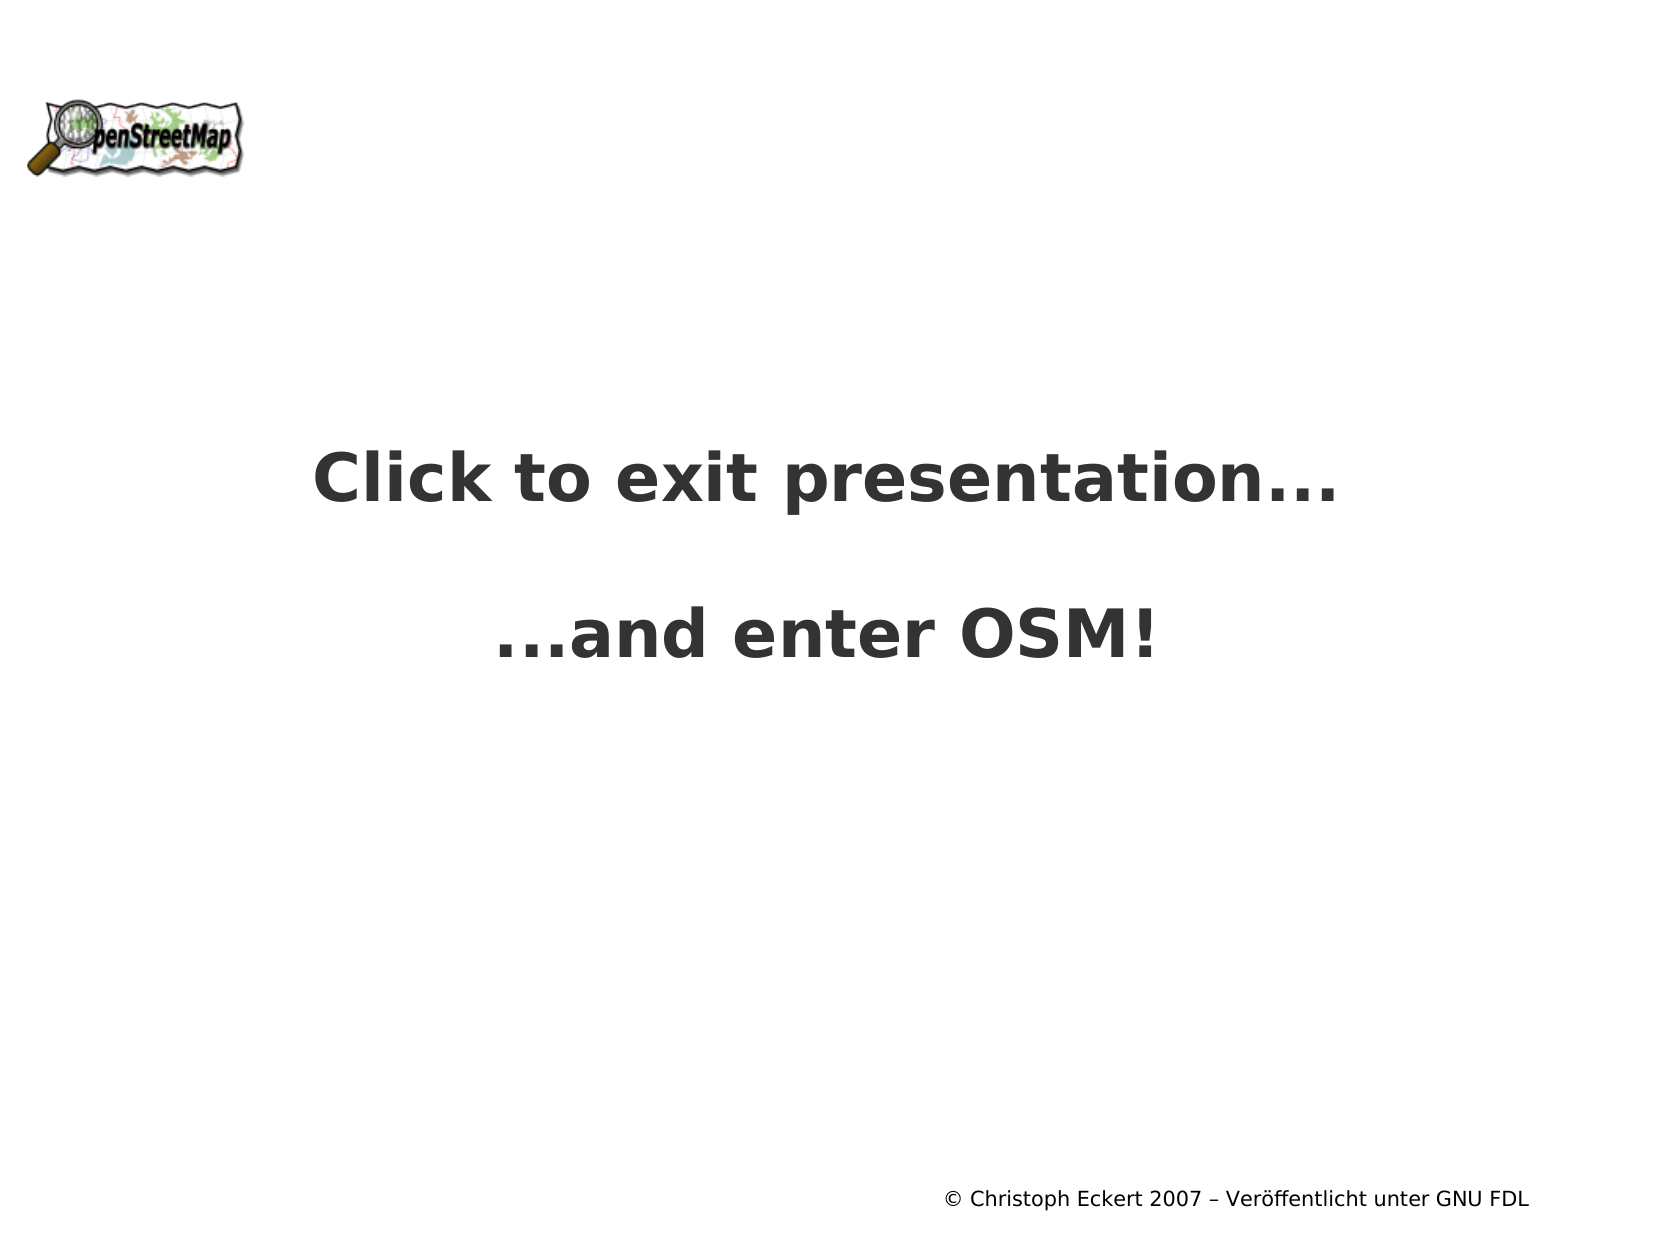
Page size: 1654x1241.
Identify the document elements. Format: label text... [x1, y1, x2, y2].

title Click to exit presentation... ...and enter OSM! [121, 439, 1534, 673]
picture [26, 98, 262, 177]
